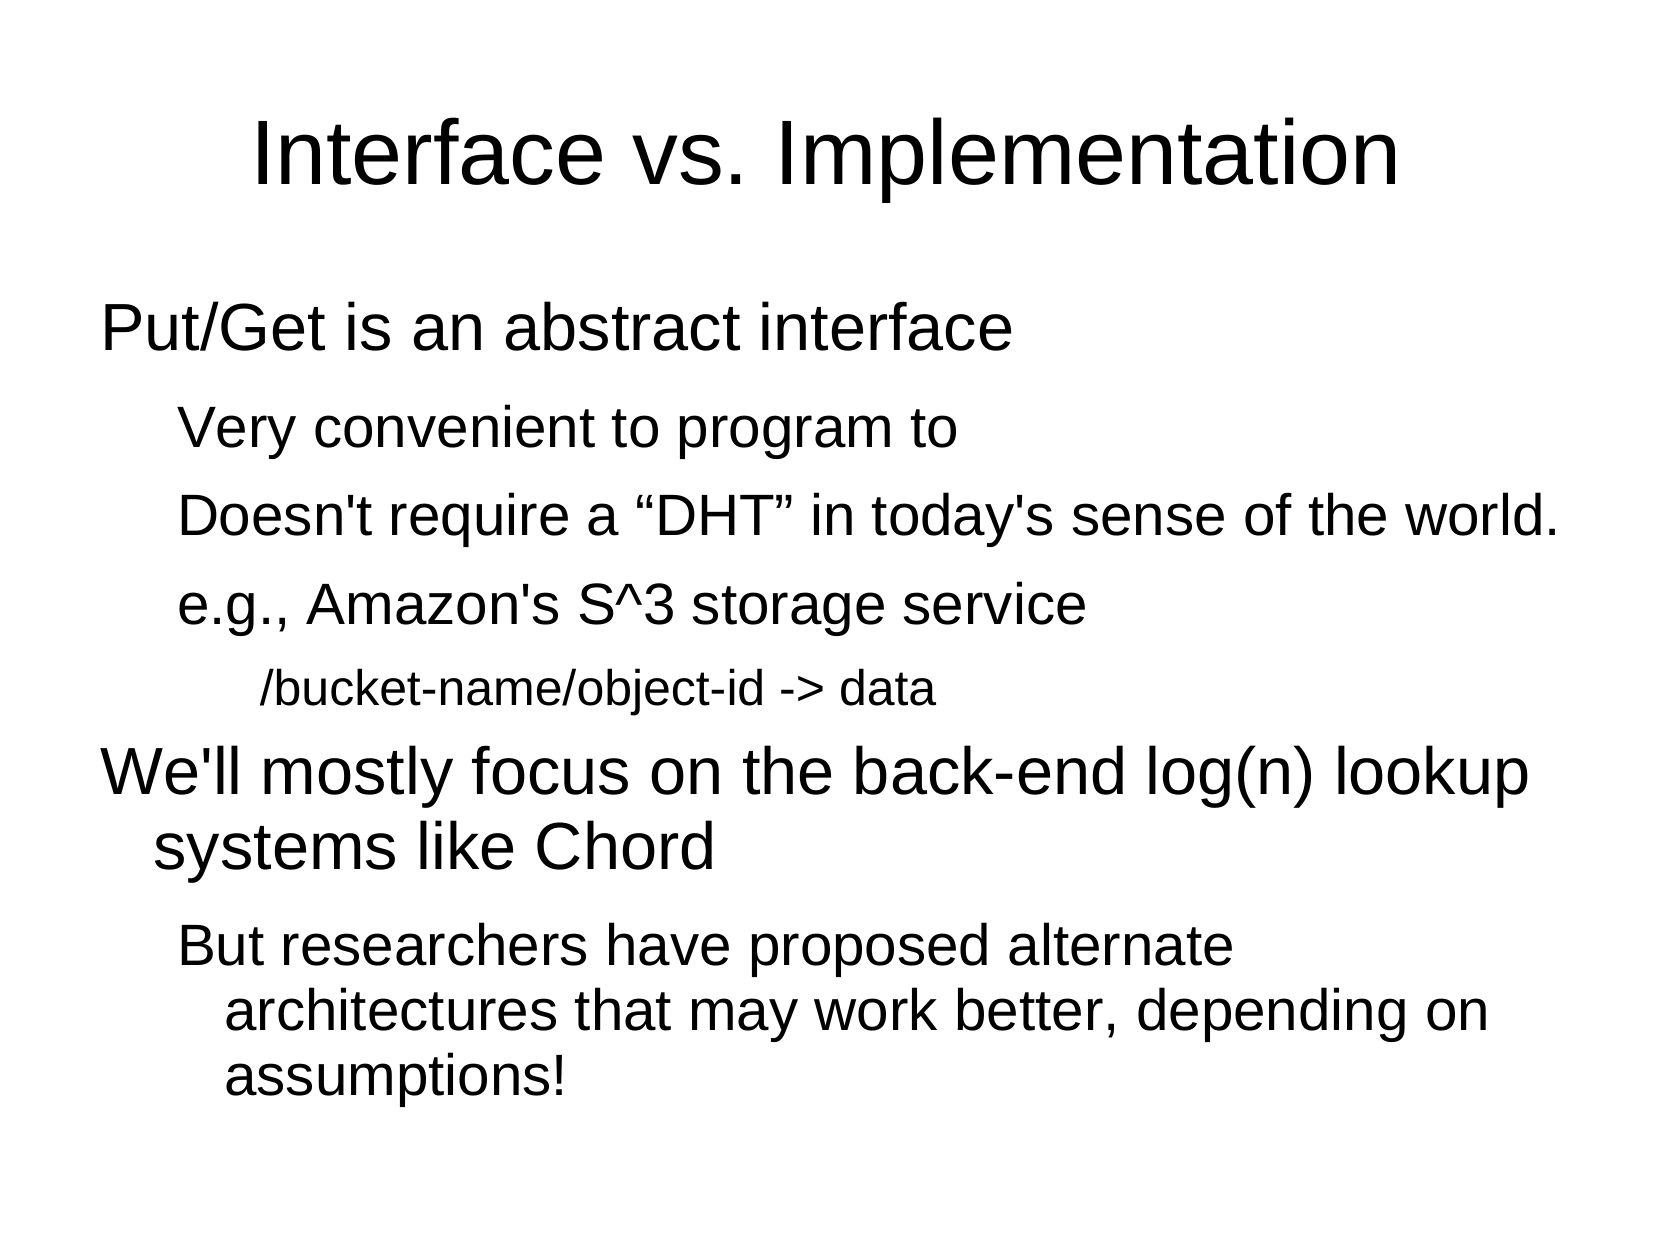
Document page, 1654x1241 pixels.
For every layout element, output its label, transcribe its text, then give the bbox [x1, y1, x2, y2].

list Put/Get is an abstract interface Very convenient to program to Doesn't require a “DHT” in today's sense of the world. e.g., Amazon's S^3 storage service /bucket-name/object-id -> data We'll mostly focus on the back-end log(n) lookup systems like Chord But researchers have proposed alternate architectures that may work better, depending on assumptions! [82, 290, 1571, 1241]
title Interface vs. Implementation [82, 56, 1571, 250]
